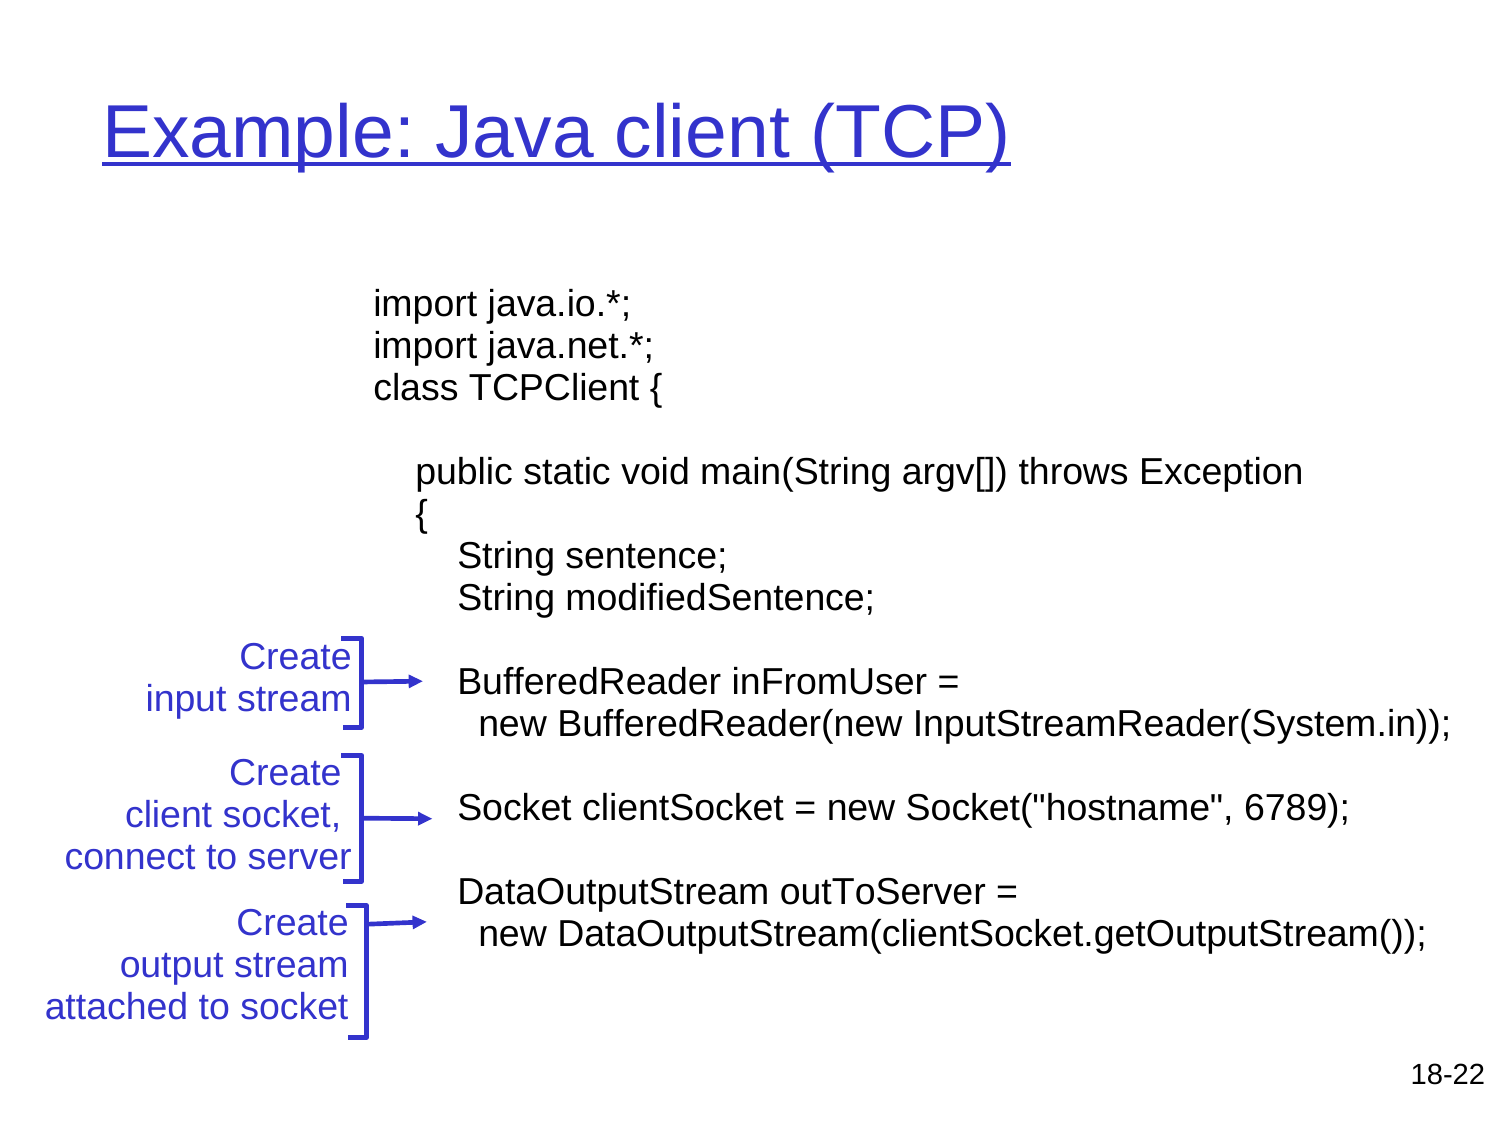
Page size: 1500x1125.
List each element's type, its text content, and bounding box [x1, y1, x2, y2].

text_box Create output stream attached to socket [29, 893, 364, 1036]
text_box Create input stream [130, 627, 367, 728]
title Example: Java client (TCP) [87, 37, 1363, 225]
text_box Create client socket, connect to server [49, 743, 367, 885]
text_box import java.io.*; import java.net.*; class TCPClient { public static void main(String argv[]) throws Exception { String sentence; String modifiedSentence; BufferedReader inFromUser = new BufferedReader(new InputStreamReader(System.in)); Socket clientSocket = new Socket("hostname", 6789); DataOutputStream outToServer = new DataOutputStream(clientSocket.getOutputStream()); [358, 274, 1478, 1041]
